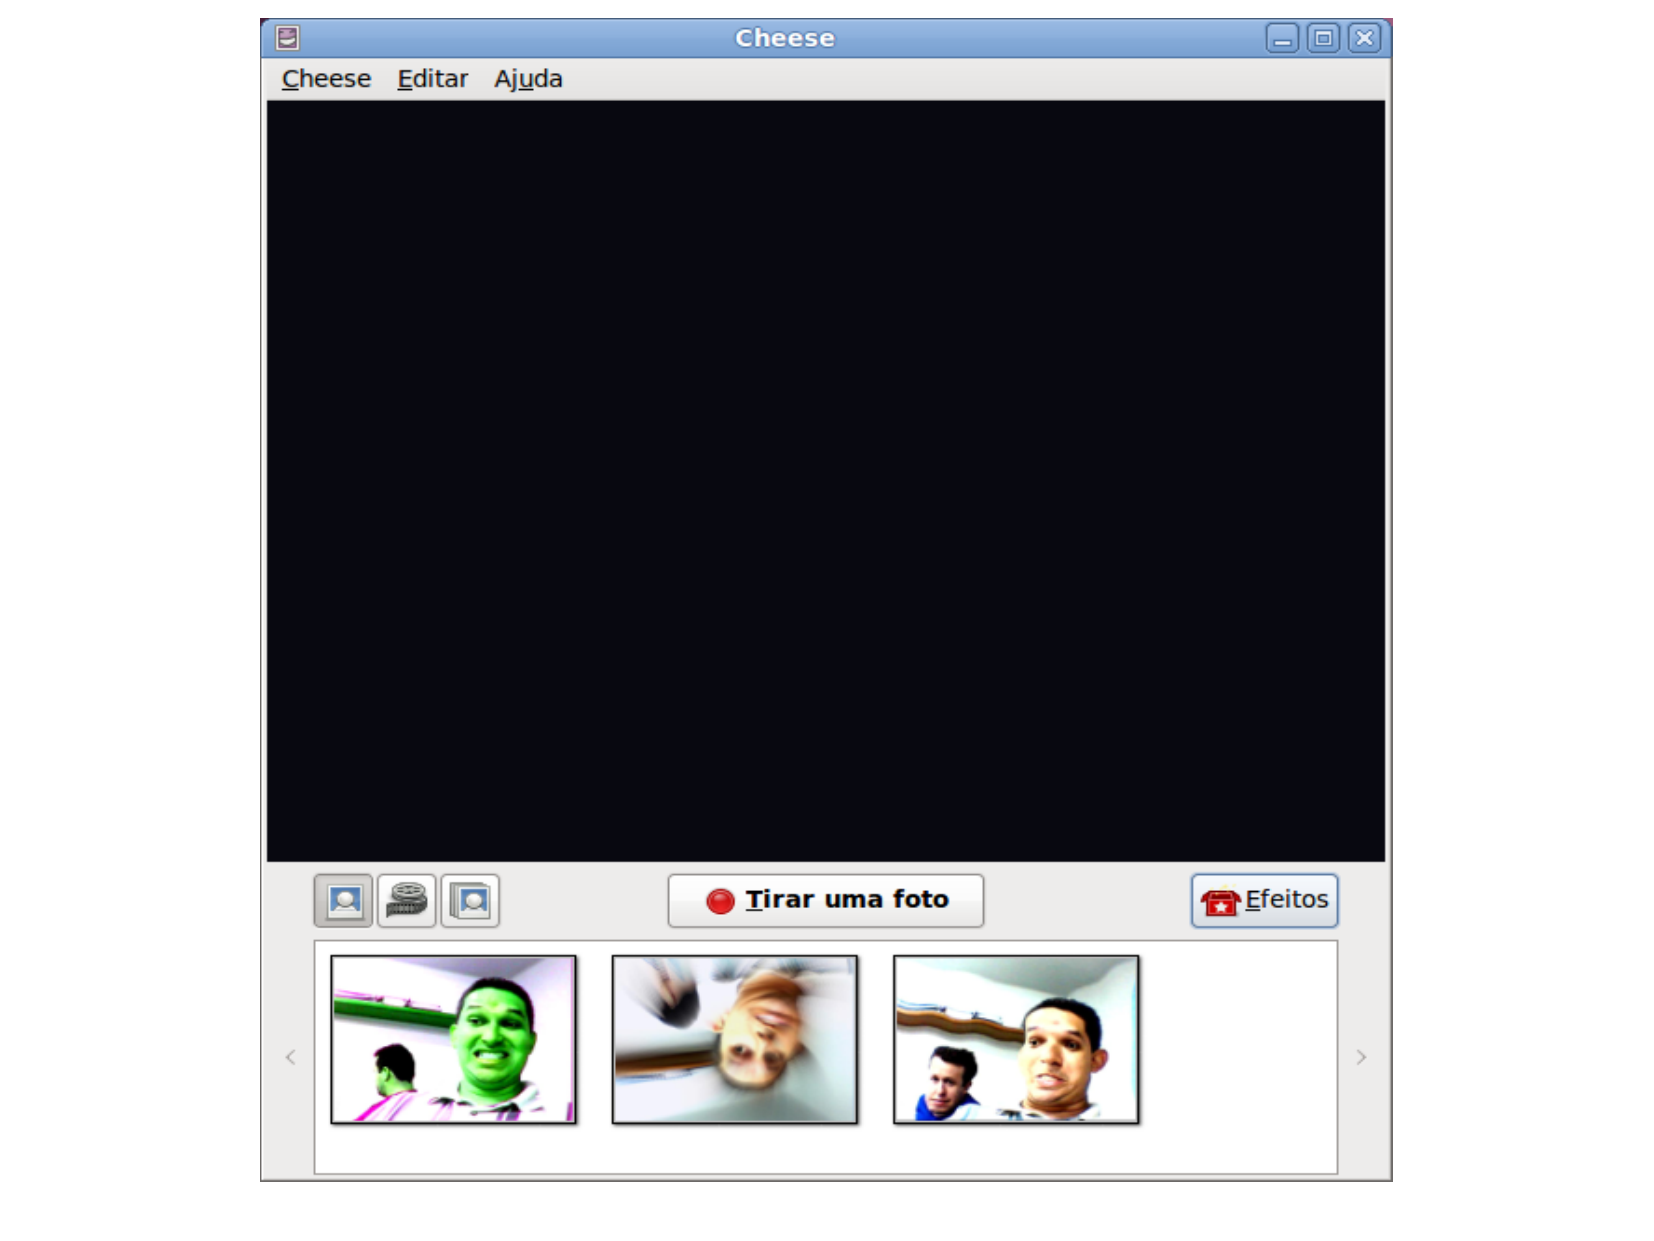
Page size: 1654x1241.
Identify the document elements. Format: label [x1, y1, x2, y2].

picture [260, 18, 1393, 1182]
